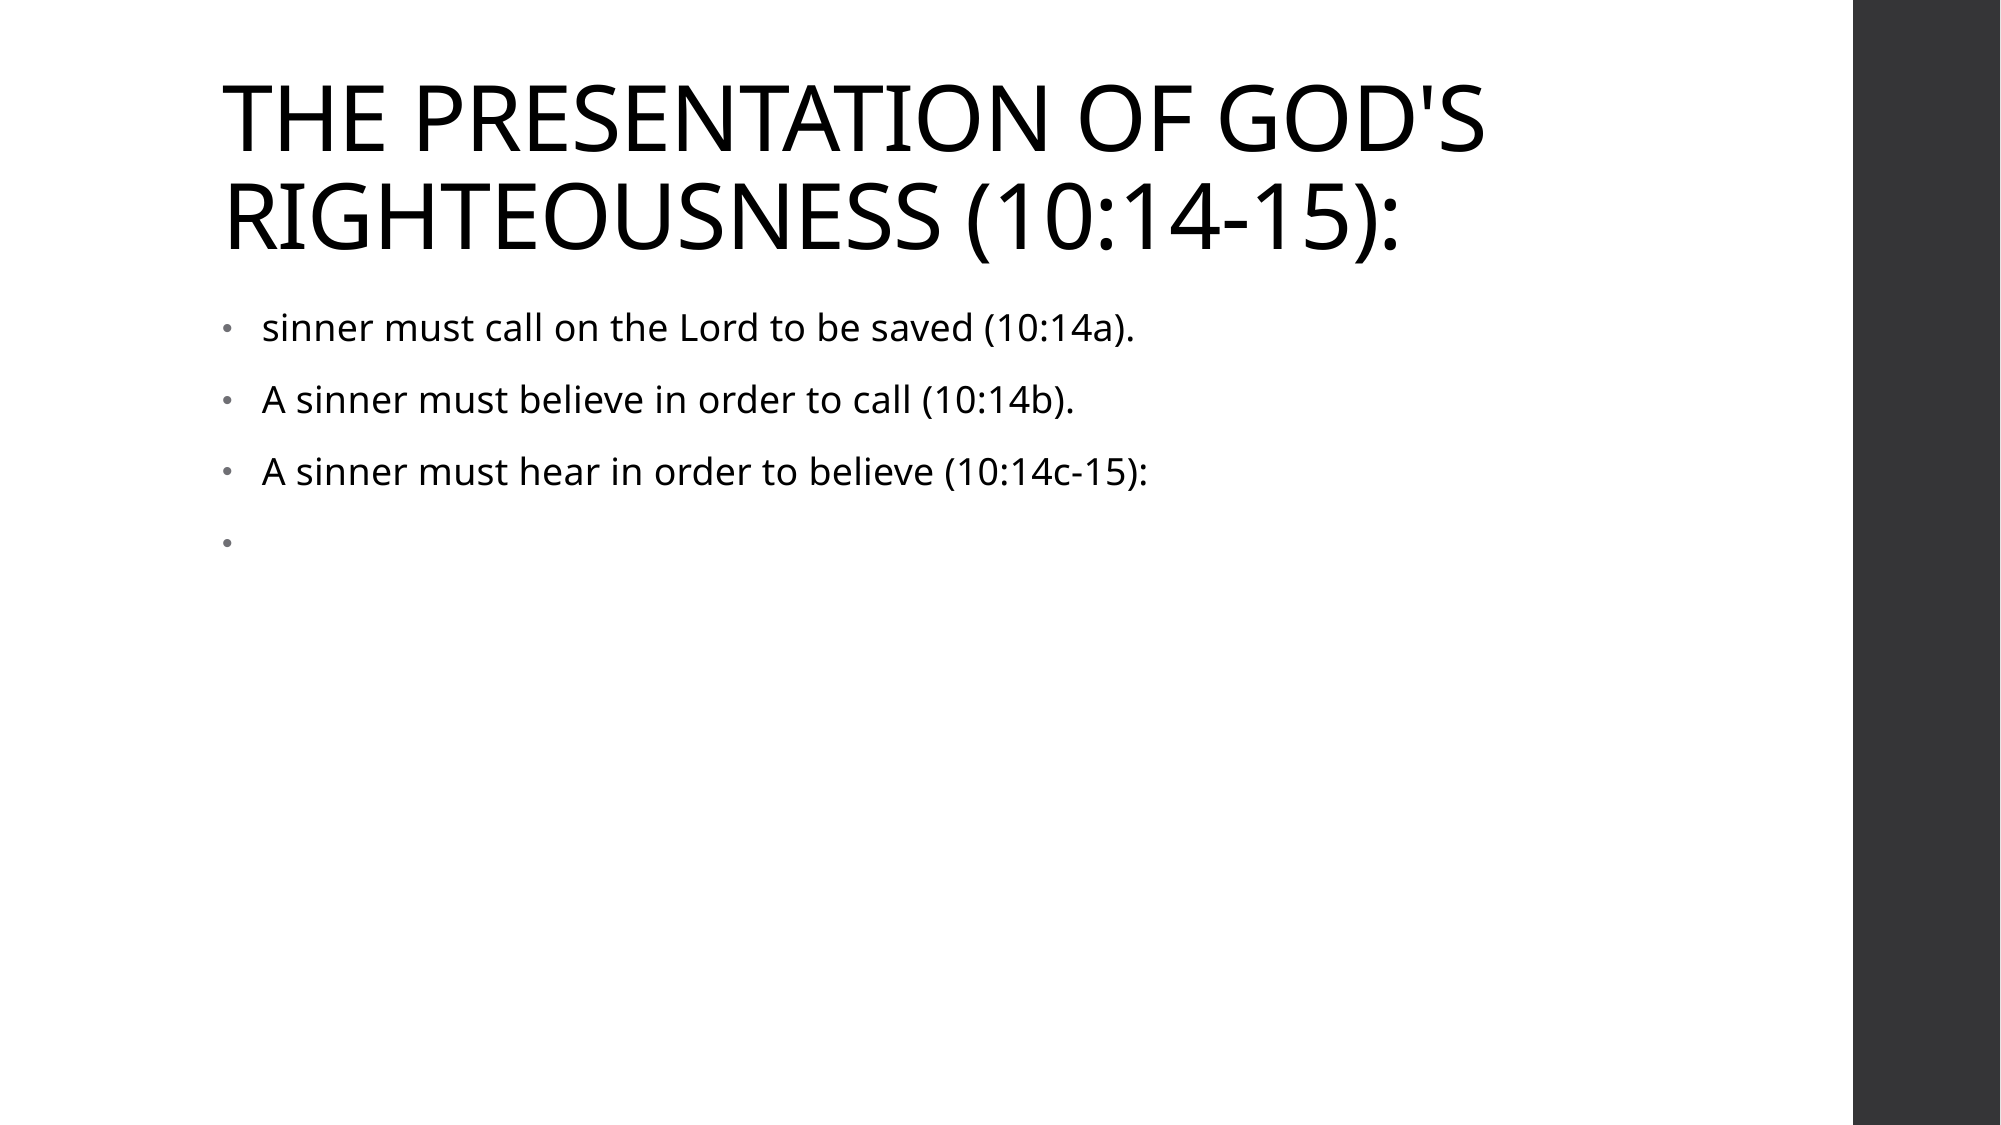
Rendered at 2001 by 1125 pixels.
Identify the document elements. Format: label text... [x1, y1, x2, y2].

title THE PRESENTATION OF GOD'S RIGHTEOUSNESS (10:14-15): [206, 60, 1797, 278]
list sinner must call on the Lord to be saved (10:14a). A sinner must believe in order to call (10:14b). A sinner must hear in order to believe (10:14c-15): [206, 299, 1617, 1014]
